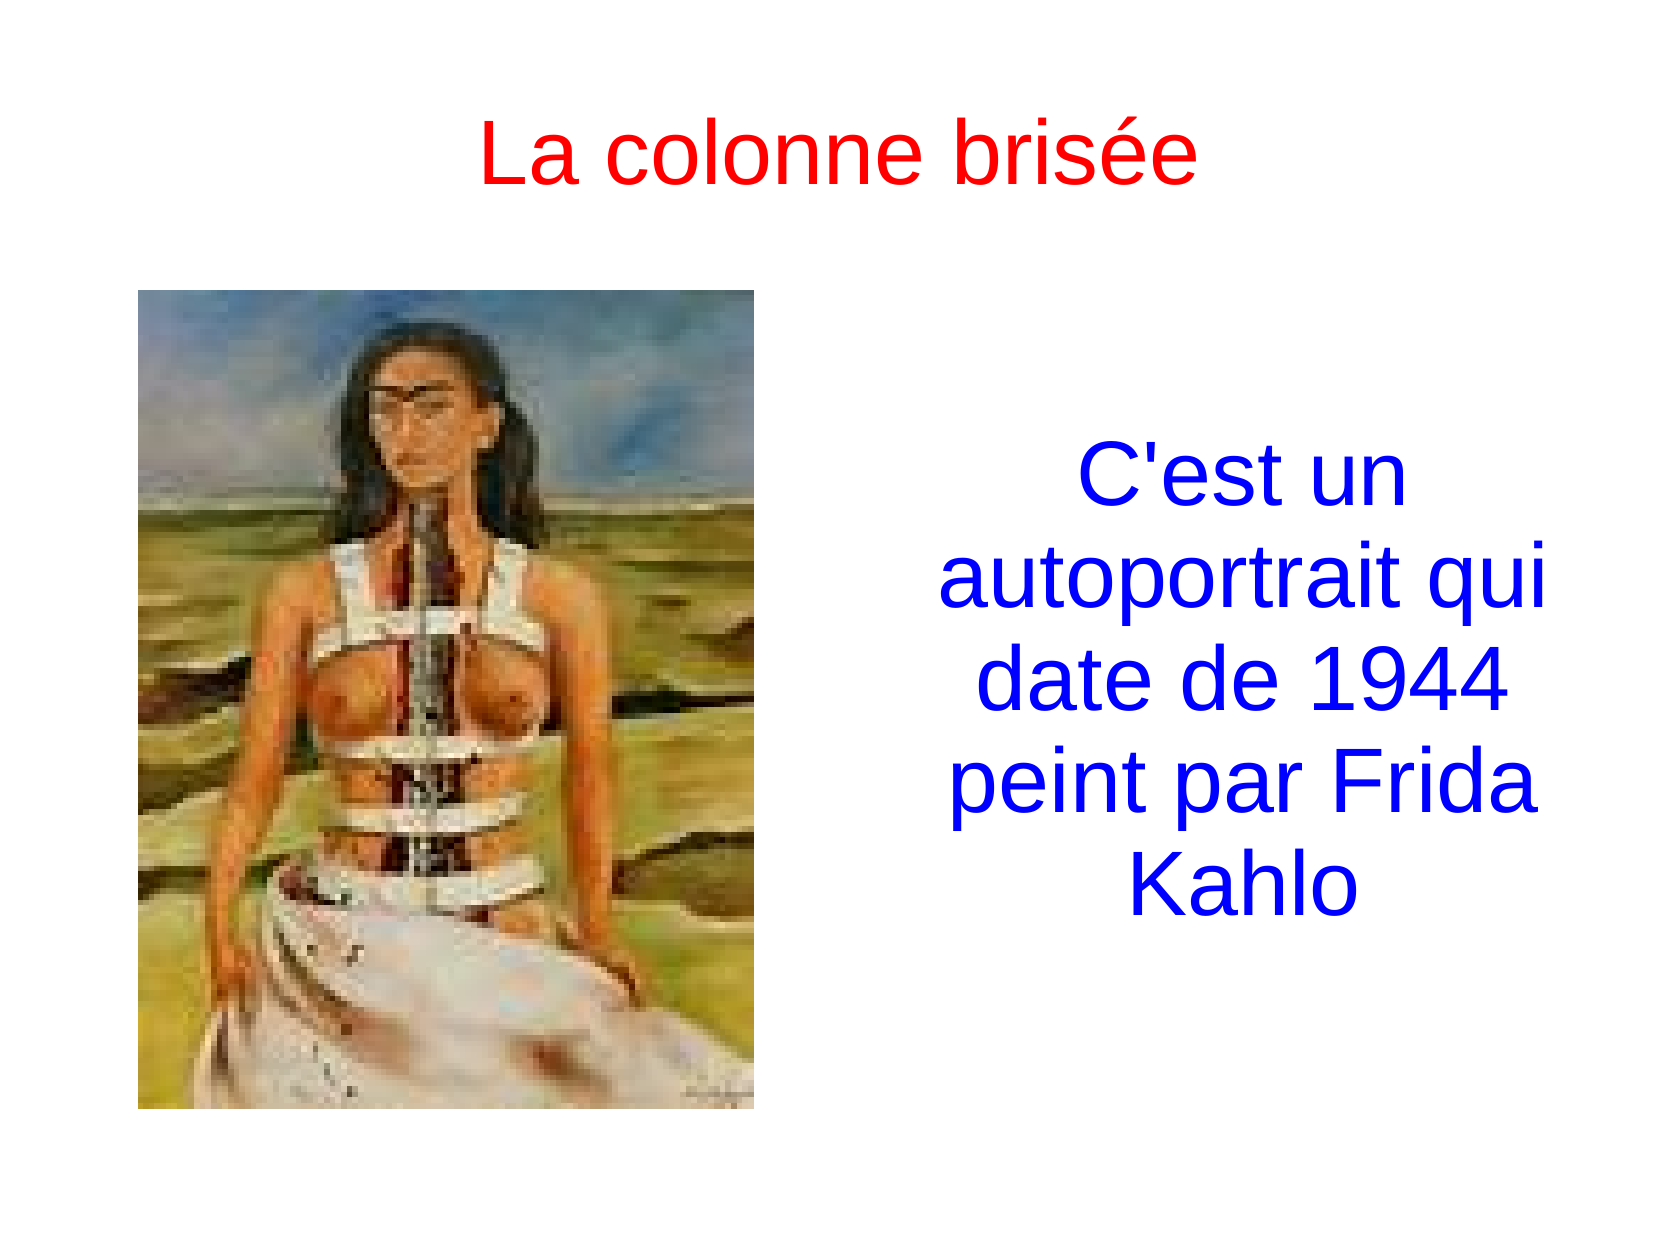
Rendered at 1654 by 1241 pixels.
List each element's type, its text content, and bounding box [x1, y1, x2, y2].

list C'est un autoportrait qui date de 1944 peint par Frida Kahlo [845, 290, 1572, 1109]
picture [138, 290, 754, 1109]
title La colonne brisée [82, 49, 1571, 257]
